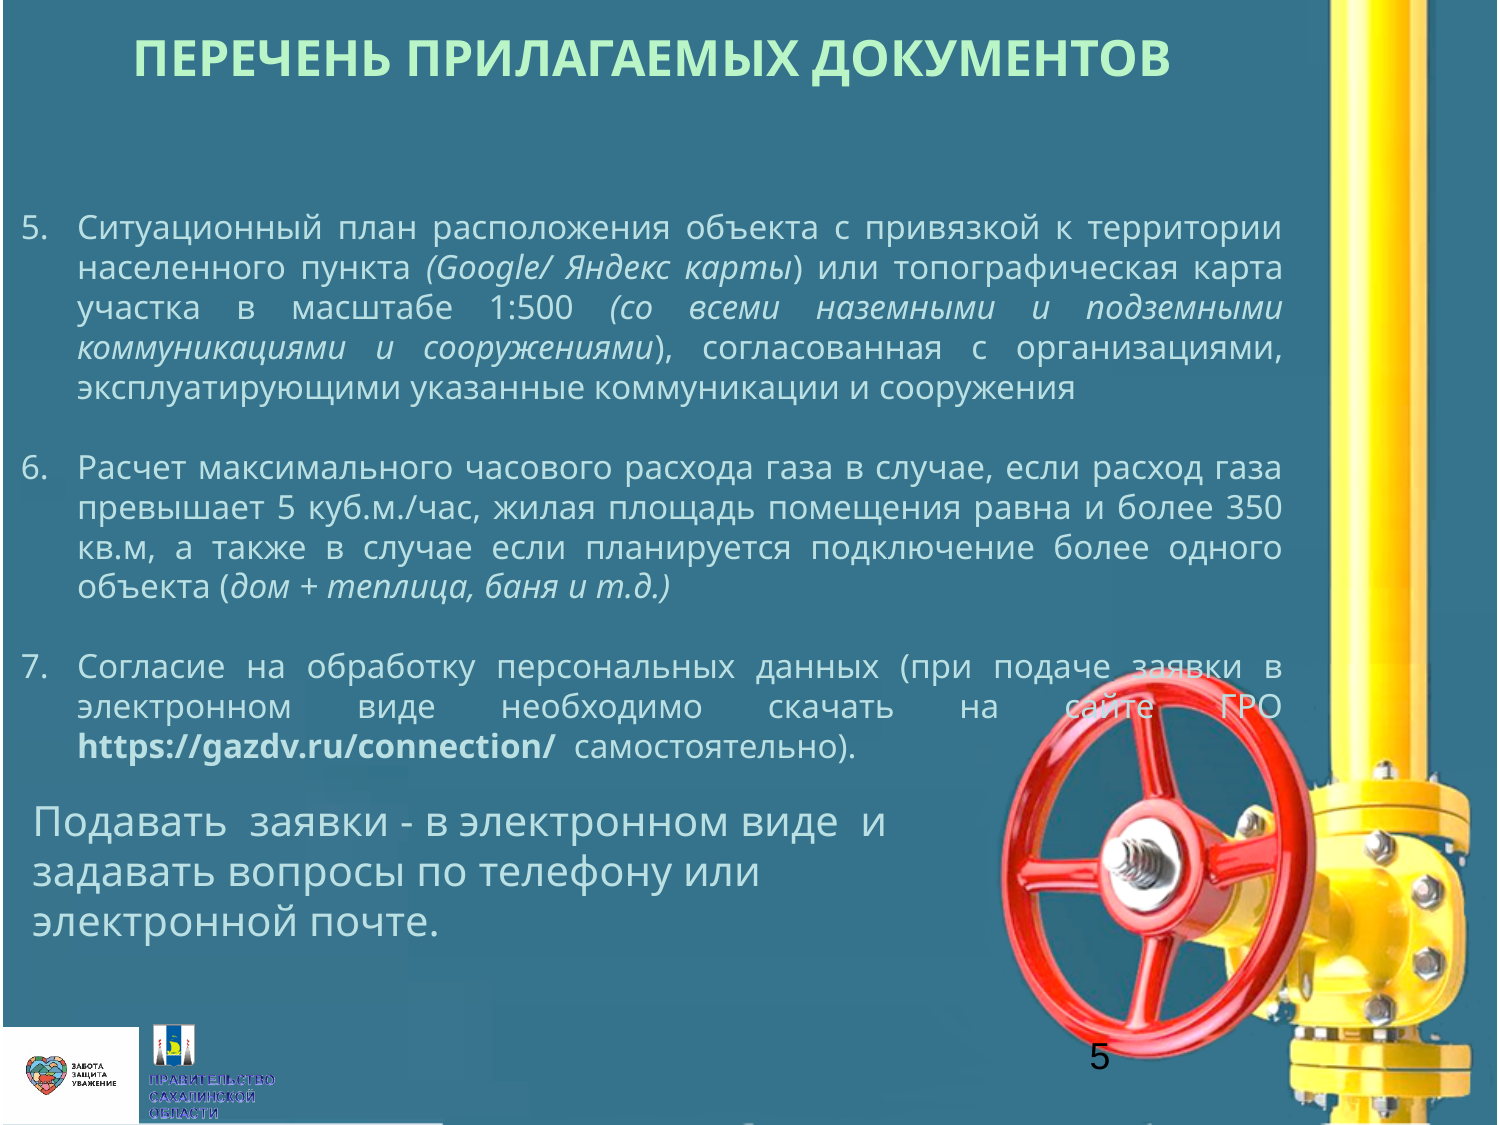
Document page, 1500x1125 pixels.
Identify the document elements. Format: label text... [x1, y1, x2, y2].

text_box Подавать заявки - в электронном виде и задавать вопросы по телефону или электронной почте. [17, 787, 1004, 953]
picture [3, 0, 1497, 1125]
text_box ПЕРЕЧЕНЬ ПРИЛАГАЕМЫХ ДОКУМЕНТОВ Ситуационный план расположения объекта с привязкой к территории населенного пункта (Google/ Яндекс карты) или топографическая карта участка в масштабе 1:500 (со всеми наземными и подземными коммуникациями и сооружениями), согласованная с организациями, эксплуатирующими указанные коммуникации и сооружения Расчет максимального часового расхода газа в случае, если расход газа превышает 5 куб.м./час, жилая площадь помещения равна и более 350 кв.м, а также в случае если планируется подключение более одного объекта (дом + теплица, баня и т.д.) Согласие на обработку персональных данных (при подаче заявки в электронном виде необходимо скачать на сайте ГРО https://gazdv.ru/connection/ самостоятельно). [5, 19, 1300, 751]
text_box <номер> [1074, 1024, 1425, 1103]
